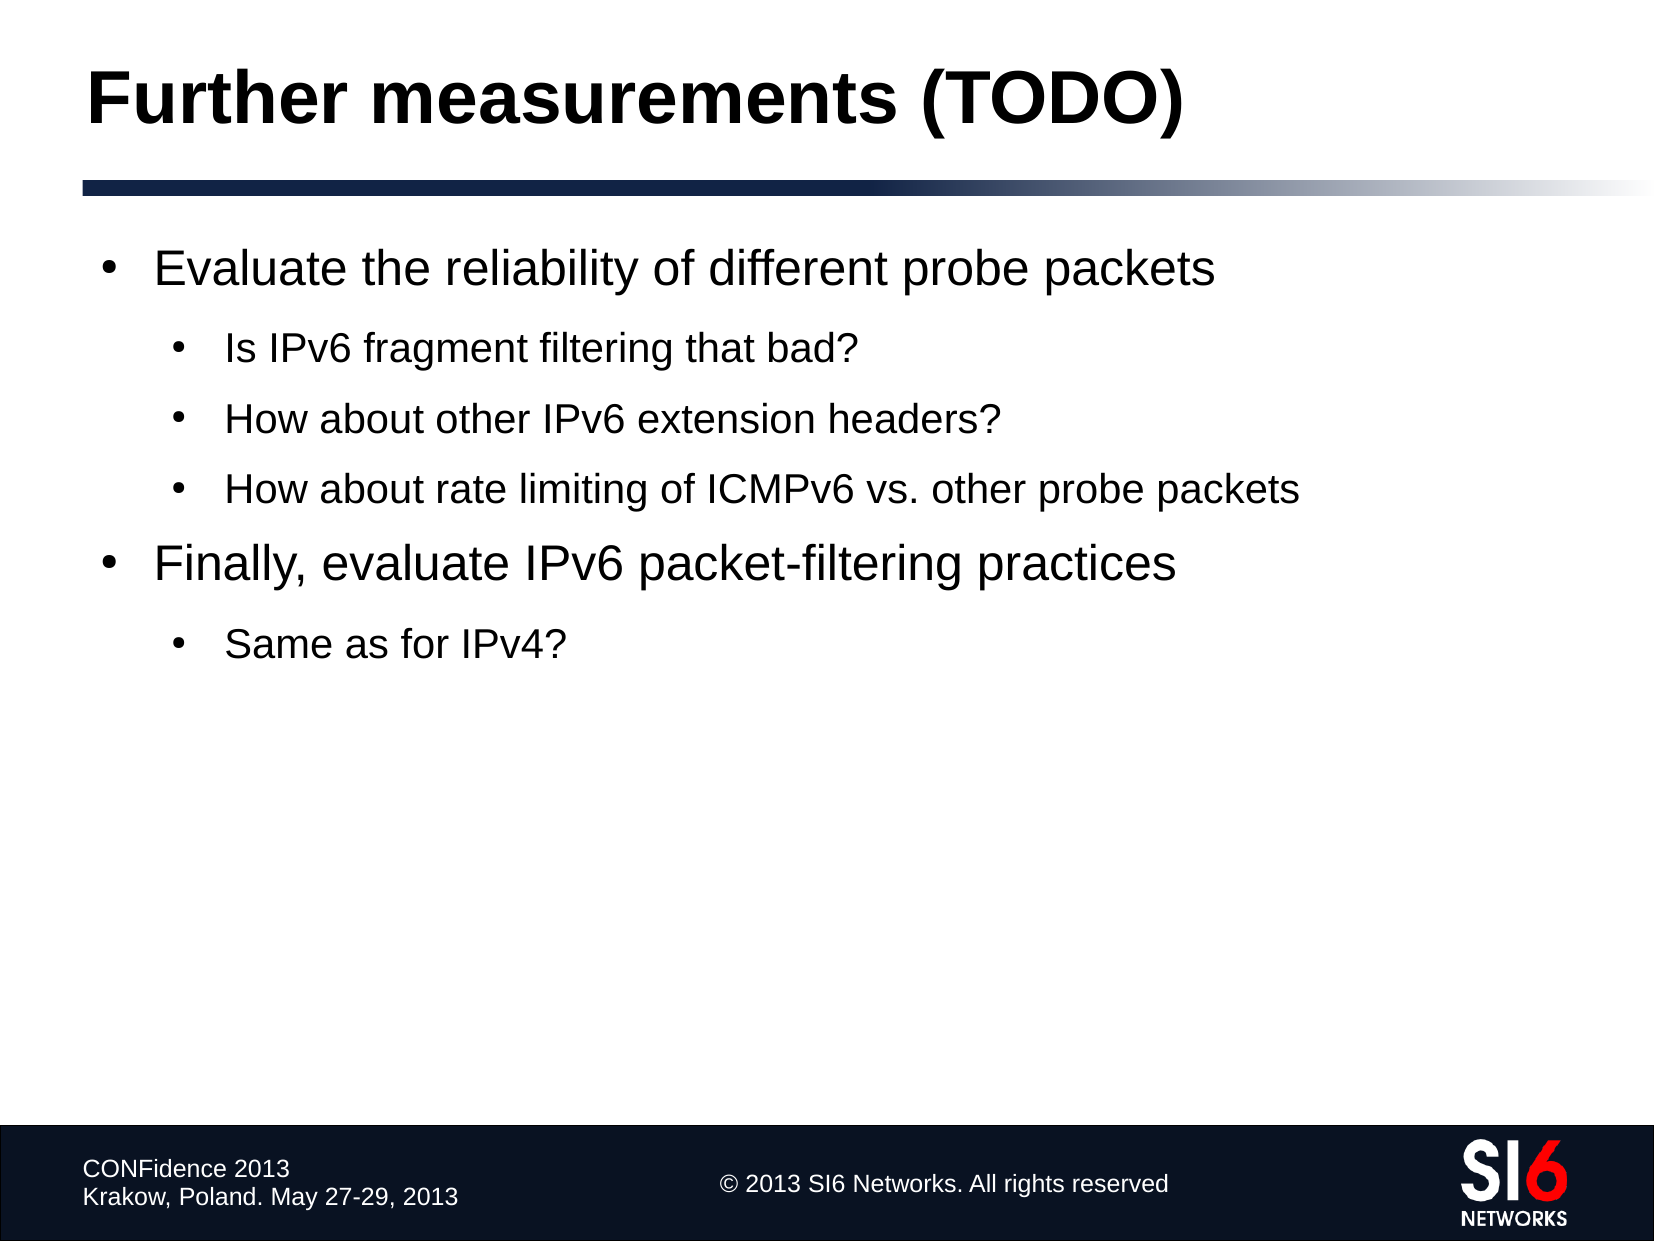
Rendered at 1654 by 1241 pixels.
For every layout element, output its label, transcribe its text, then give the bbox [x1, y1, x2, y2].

title Further measurements (TODO) [86, 30, 1576, 166]
list Evaluate the reliability of different probe packets Is IPv6 fragment filtering that bad? How about other IPv6 extension headers? How about rate limiting of ICMPv6 vs. other probe packets Finally, evaluate IPv6 packet-filtering practices Same as for IPv4? [82, 240, 1571, 1059]
picture [1461, 1139, 1567, 1226]
